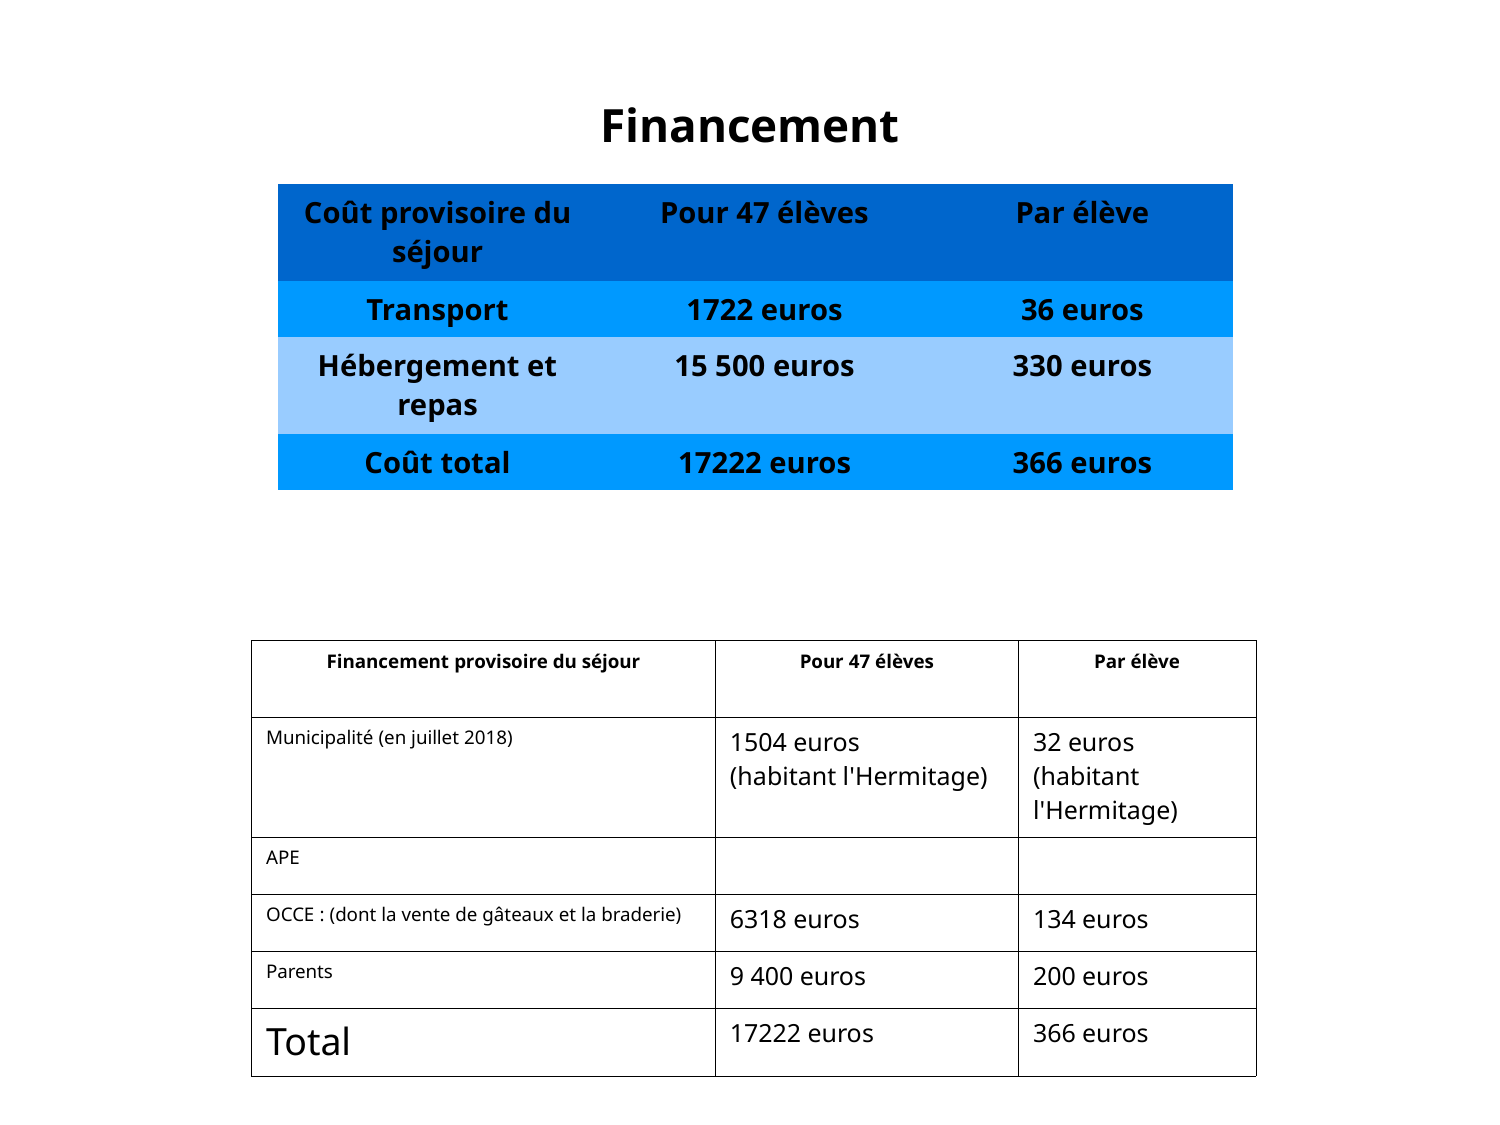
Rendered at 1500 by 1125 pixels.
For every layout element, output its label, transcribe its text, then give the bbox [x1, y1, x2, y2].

table_cell Parents [252, 952, 715, 1008]
table_header Coût provisoire du séjour [278, 184, 597, 281]
table_cell 366 euros [932, 434, 1233, 490]
table_cell [716, 838, 1018, 894]
table_header Par élève [1019, 641, 1256, 717]
table_cell 1722 euros [597, 281, 932, 337]
table_cell 366 euros [1019, 1009, 1256, 1076]
table_cell 17222 euros [597, 434, 932, 490]
table_cell APE [252, 838, 715, 894]
table_cell Total [252, 1009, 715, 1076]
table_cell 15 500 euros [597, 337, 932, 434]
table_header Pour 47 élèves [716, 641, 1018, 717]
table_header Financement provisoire du séjour [252, 641, 715, 717]
table_cell 36 euros [932, 281, 1233, 337]
table_cell 32 euros (habitant l'Hermitage) [1019, 718, 1256, 837]
table_cell 134 euros [1019, 895, 1256, 951]
table_cell Municipalité (en juillet 2018) [252, 718, 715, 837]
table_cell 6318 euros [716, 895, 1018, 951]
table_cell 1504 euros (habitant l'Hermitage) [716, 718, 1018, 837]
table_cell 330 euros [932, 337, 1233, 434]
table_cell 9 400 euros [716, 952, 1018, 1008]
table_cell Coût total [278, 434, 597, 490]
table_header Pour 47 élèves [597, 184, 932, 281]
table_cell Transport [278, 281, 597, 337]
table_cell 17222 euros [716, 1009, 1018, 1076]
table_cell [1019, 838, 1256, 894]
table_cell Hébergement et repas [278, 337, 597, 434]
table_header Par élève [932, 184, 1233, 281]
table_cell 200 euros [1019, 952, 1256, 1008]
table_cell OCCE : (dont la vente de gâteaux et la braderie) [252, 895, 715, 951]
title Financement [75, 24, 1425, 225]
